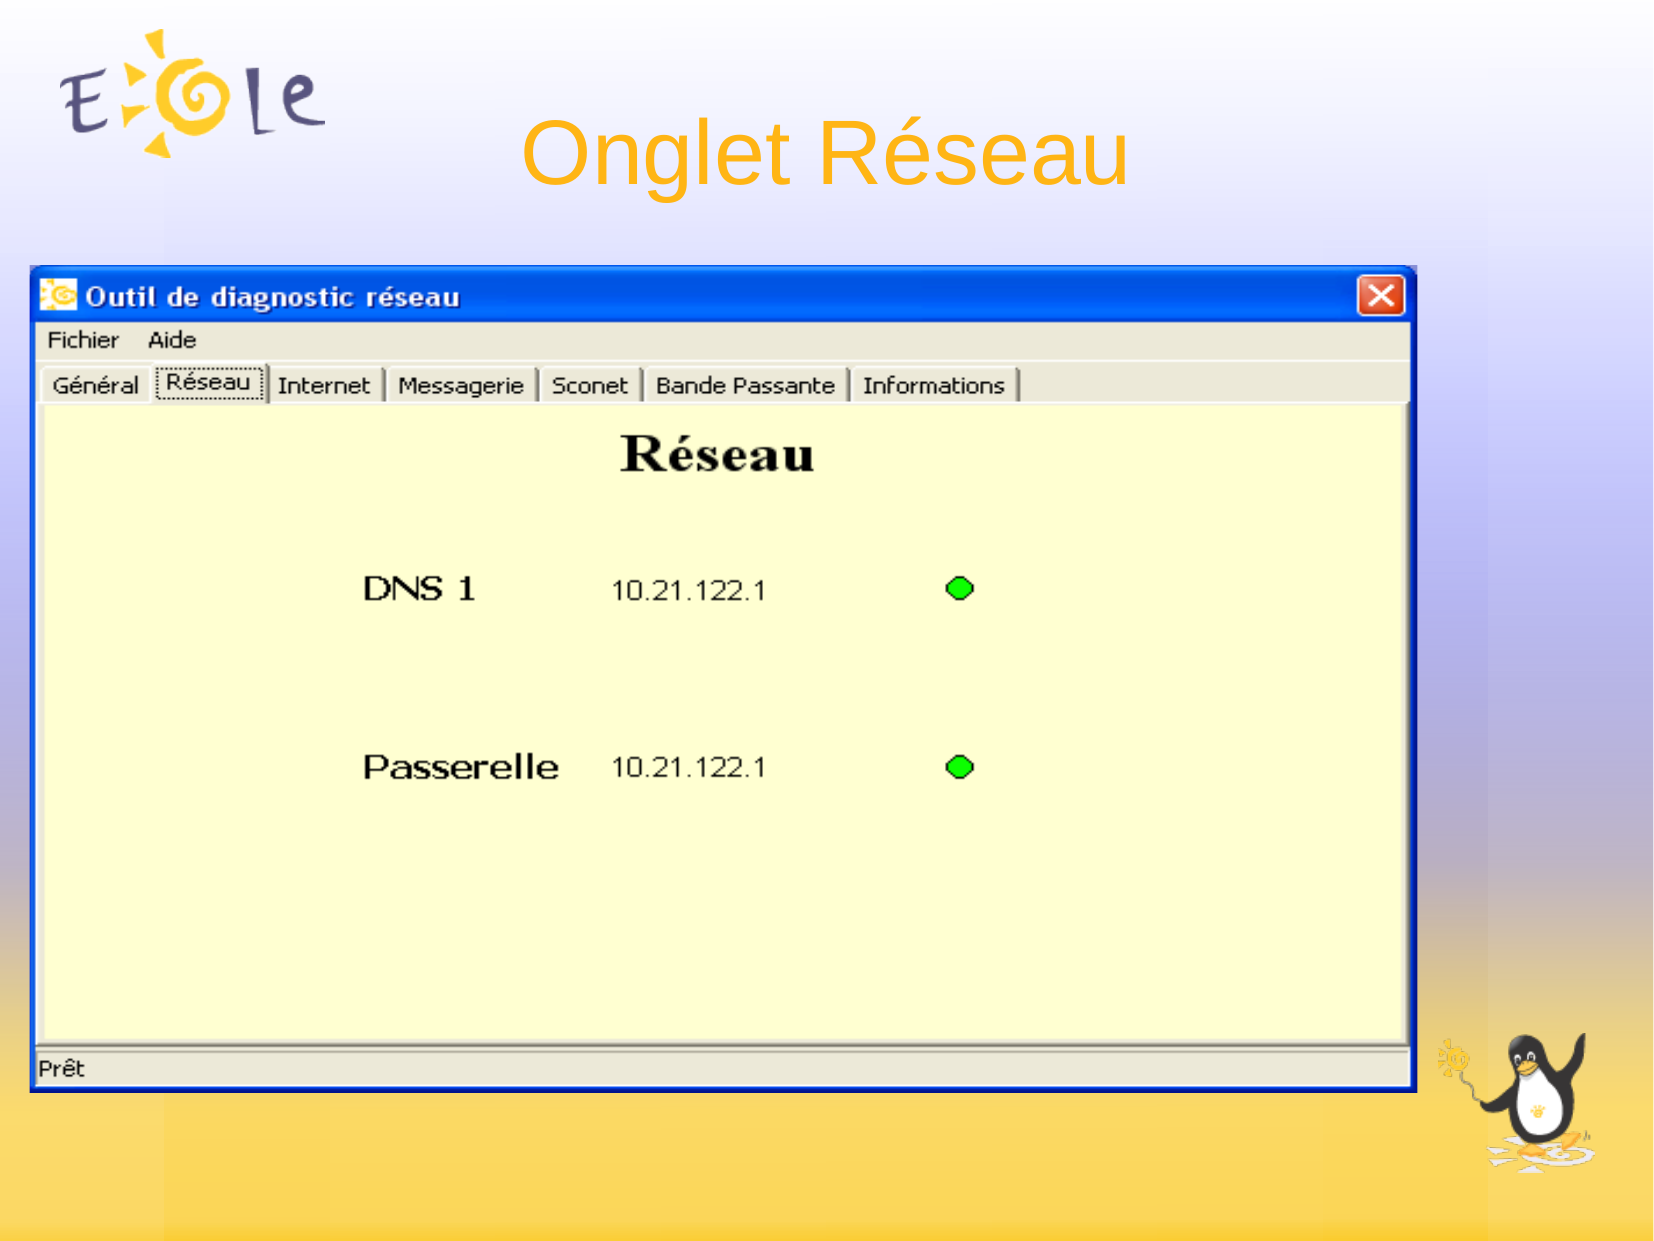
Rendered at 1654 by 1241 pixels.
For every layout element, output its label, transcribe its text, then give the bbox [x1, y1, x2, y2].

picture [0, 0, 1654, 1241]
title Onglet Réseau [82, 0, 1571, 358]
